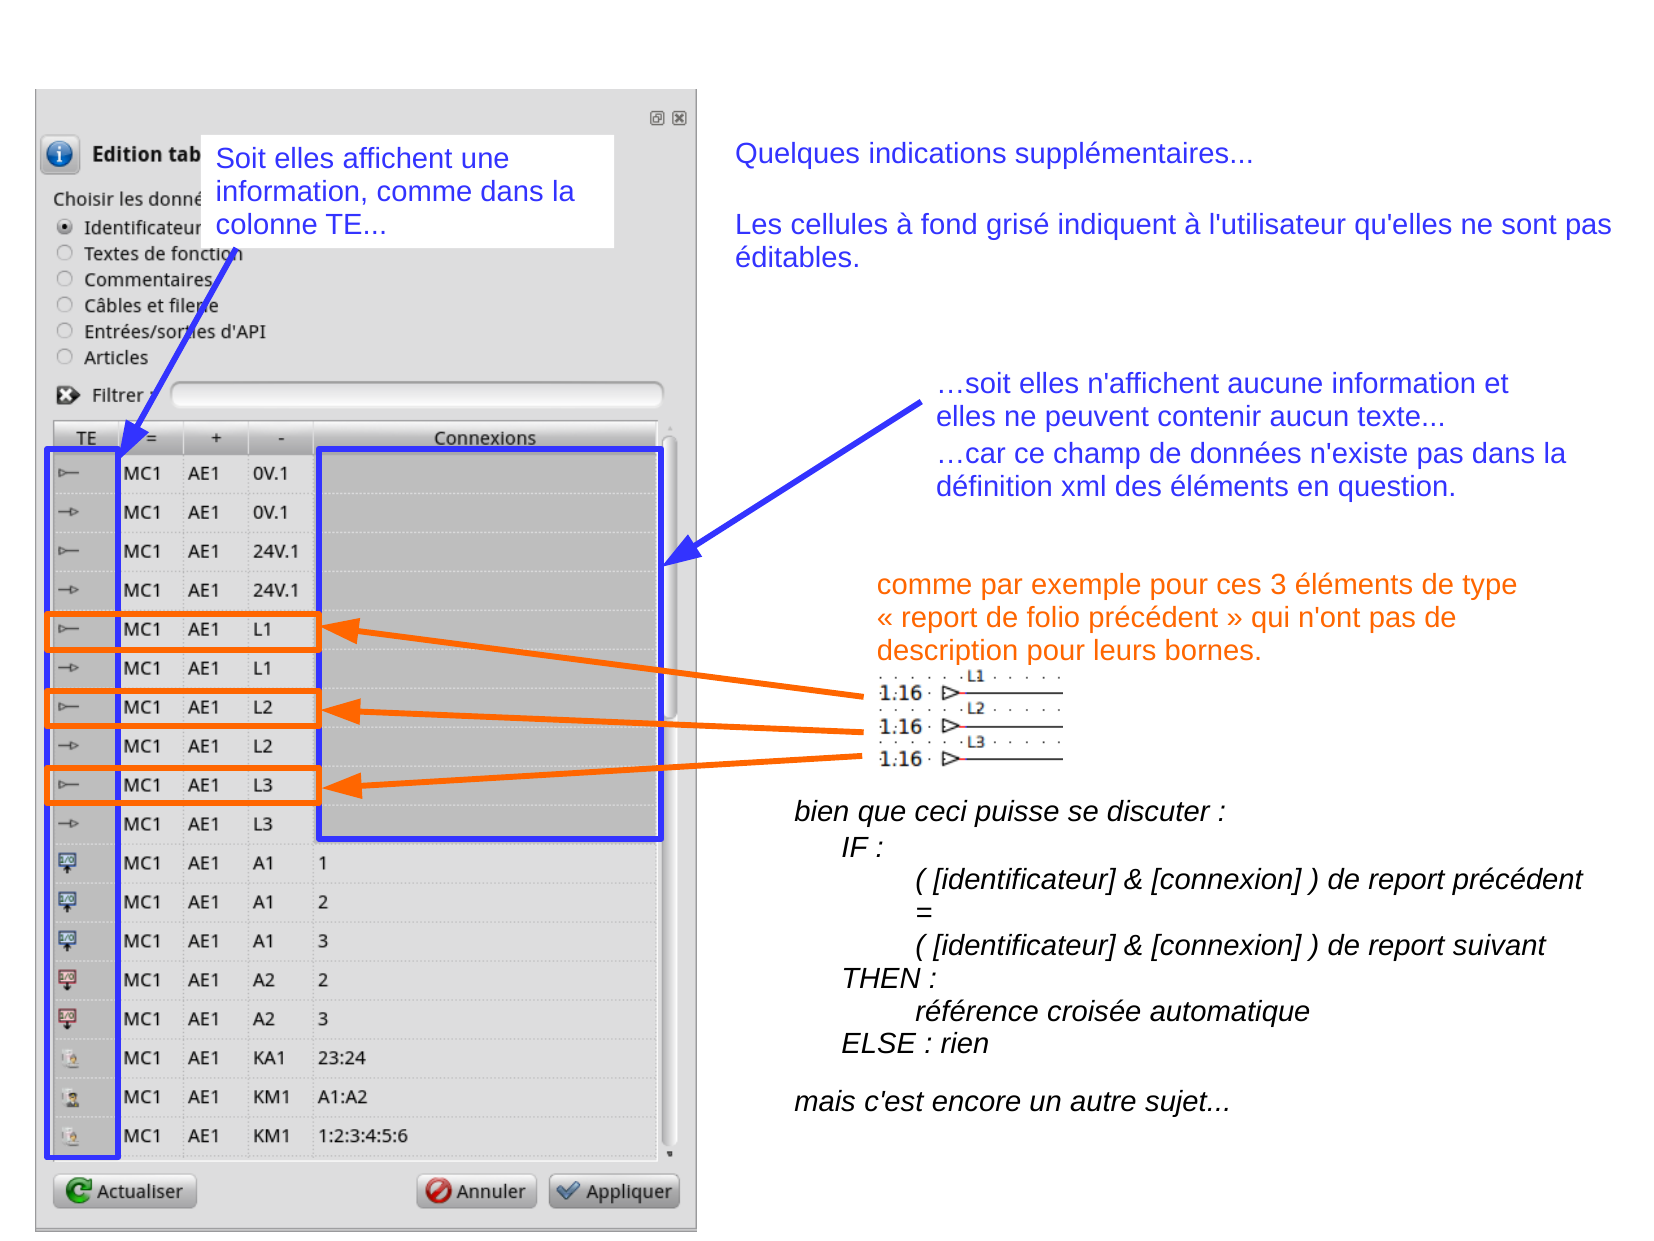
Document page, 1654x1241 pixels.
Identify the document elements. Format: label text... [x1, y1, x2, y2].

picture [35, 89, 697, 1232]
picture [50, 653, 115, 688]
picture [50, 694, 115, 723]
picture [664, 674, 697, 722]
picture [121, 729, 316, 765]
text_box Soit elles affichent une information, comme dans la colonne TE... [200, 134, 615, 249]
picture [50, 729, 115, 765]
picture [874, 665, 1063, 774]
picture [664, 728, 697, 764]
text_box mais c'est encore un autre sujet... [779, 1077, 1572, 1137]
picture [50, 806, 115, 1155]
picture [121, 653, 316, 688]
picture [322, 712, 658, 787]
text_box bien que ceci puisse se discuter : [779, 787, 1572, 847]
picture [664, 559, 697, 672]
picture [50, 617, 115, 647]
picture [121, 617, 316, 647]
text_box IF : ( [identificateur] & [connexion] ) de report précédent = ( [identificateur] & [connexion] ) de report suivant THEN : référence croisée automatique ELSE : rien [826, 823, 1619, 1101]
text_box comme par exemple pour ces 3 éléments de type « report de folio précédent » qui n'ont pas de description pour leurs bornes. [862, 561, 1595, 675]
picture [322, 452, 658, 666]
text_box …car ce champ de données n'existe pas dans la définition xml des éléments en question. [921, 430, 1595, 520]
picture [121, 771, 316, 800]
picture [322, 628, 658, 720]
picture [50, 452, 115, 611]
text_box Les cellules à fond grisé indiquent à l'utilisateur qu'elles ne sont pas éditables. [720, 200, 1630, 282]
text_box Quelques indications supplémentaires... [720, 129, 1630, 189]
picture [121, 694, 316, 723]
picture [50, 771, 115, 800]
picture [322, 772, 658, 836]
text_box …soit elles n'affichent aucune information et elles ne peuvent contenir aucun texte... [921, 359, 1548, 430]
